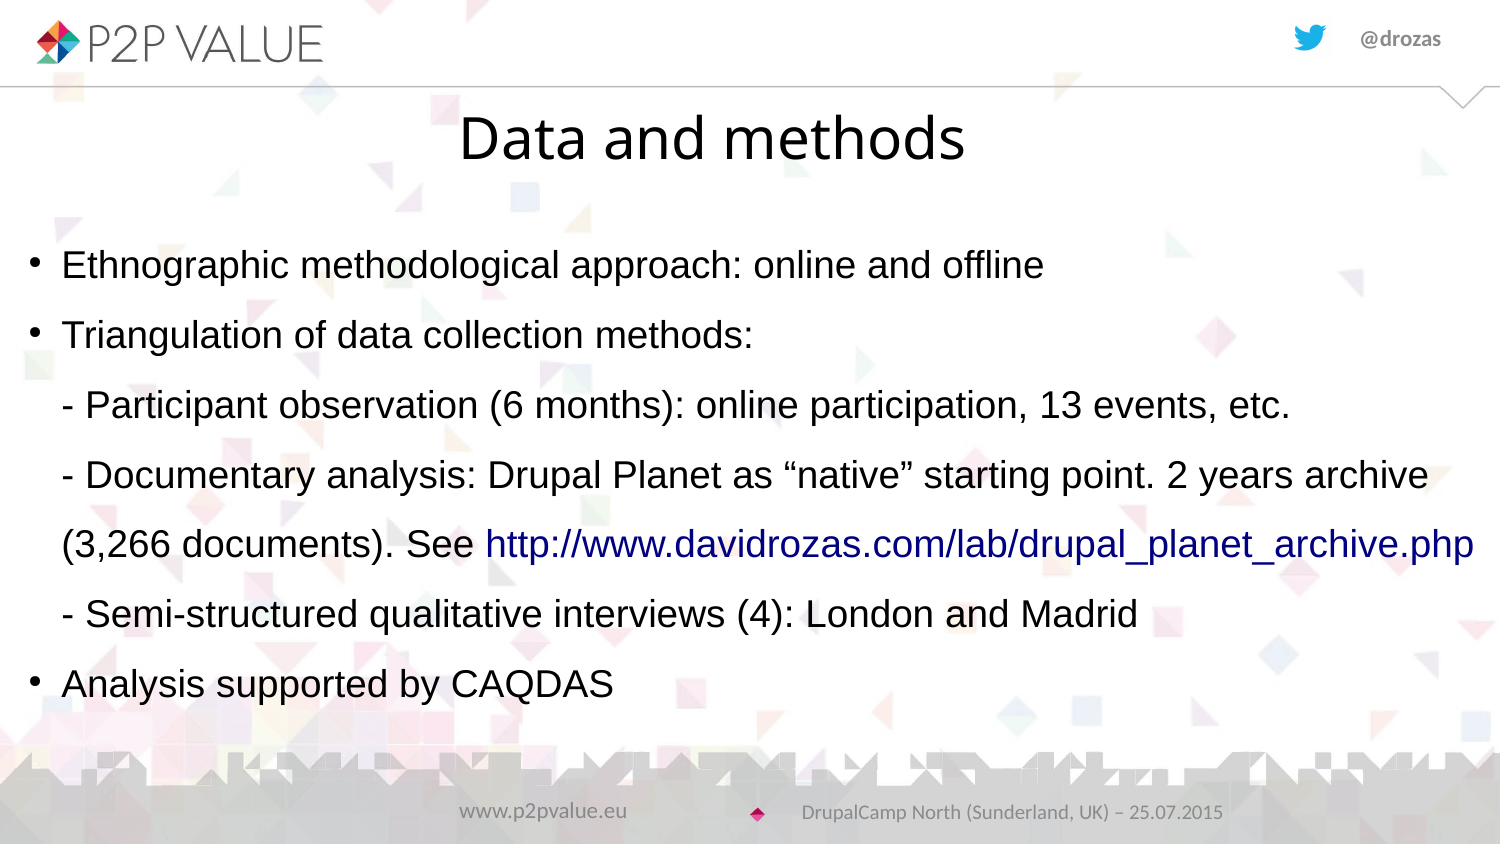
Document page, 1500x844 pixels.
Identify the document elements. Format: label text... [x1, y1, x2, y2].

picture [0, 0, 1500, 844]
text_box www.p2pvalue.eu [453, 789, 672, 829]
title Data and methods [60, 92, 1366, 181]
subtitle Ethnographic methodological approach: online and offline Triangulation of data collection methods: - Participant observation (6 months): online participation, 13 events, etc. - Documentary analysis: Drupal Planet as “native” starting point. 2 years archive (3,266 documents). See http://www.davidrozas.com/lab/drupal_planet_archive.php - Semi-structured qualitative interviews (4): London and Madrid Analysis supported by CAQDAS [15, 210, 1496, 766]
text_box DrupalCamp North (Sunderland, UK) – 25.07.2015 [788, 788, 1481, 834]
text_box @drozas [1333, 15, 1455, 60]
